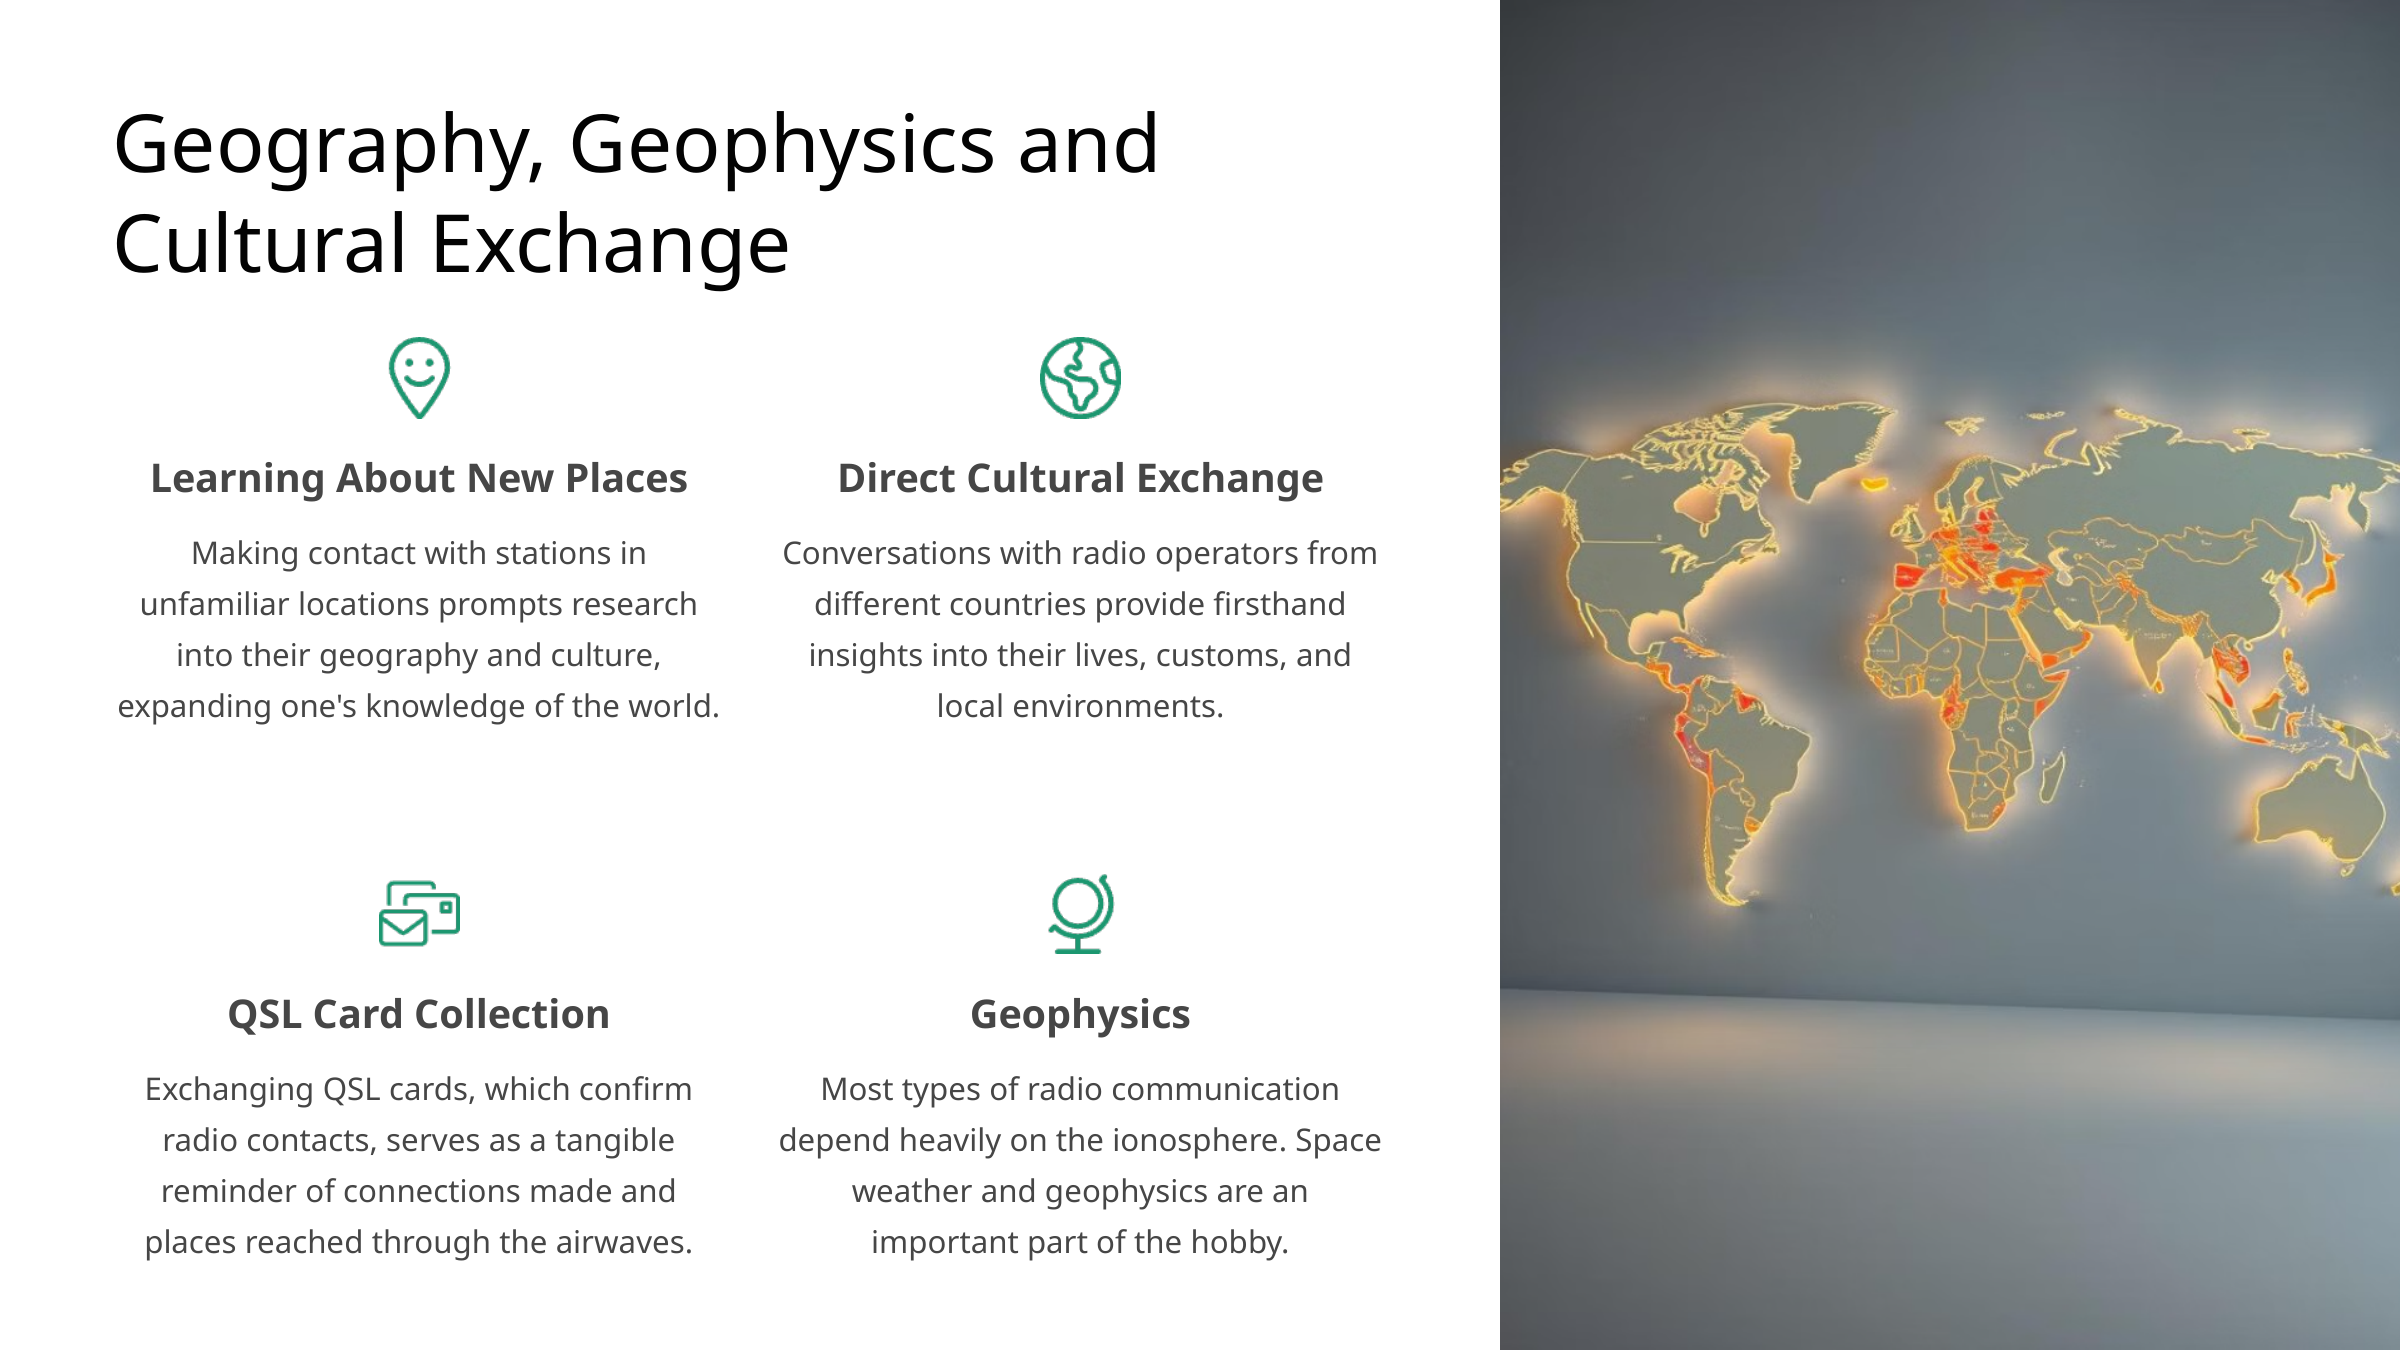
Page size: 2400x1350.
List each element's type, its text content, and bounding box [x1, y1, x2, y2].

picture [379, 873, 460, 954]
text_box QSL Card Collection [218, 986, 620, 1036]
text_box Conversations with radio operators from different countries provide firsthand insights into their lives, customs, and local environments. [774, 520, 1388, 726]
picture [379, 337, 460, 419]
text_box Direct Cultural Exchange [841, 450, 1320, 501]
text_box Geophysics [880, 986, 1282, 1036]
text_box Exchanging QSL cards, which confirm radio contacts, serves as a tangible reminder of connections made and places reached through the airwaves. [113, 1056, 726, 1261]
text_box Most types of radio communication depend heavily on the ionosphere. Space weather and geophysics are an important part of the hobby. [774, 1056, 1388, 1261]
text_box Learning About New Places [156, 450, 682, 501]
picture [1500, 0, 2400, 1350]
text_box Geography, Geophysics and Cultural Exchange [113, 89, 1388, 290]
text_box Making contact with stations in unfamiliar locations prompts research into their geography and culture, expanding one's knowledge of the world. [113, 520, 726, 777]
picture [1040, 337, 1121, 419]
picture [1040, 873, 1121, 954]
